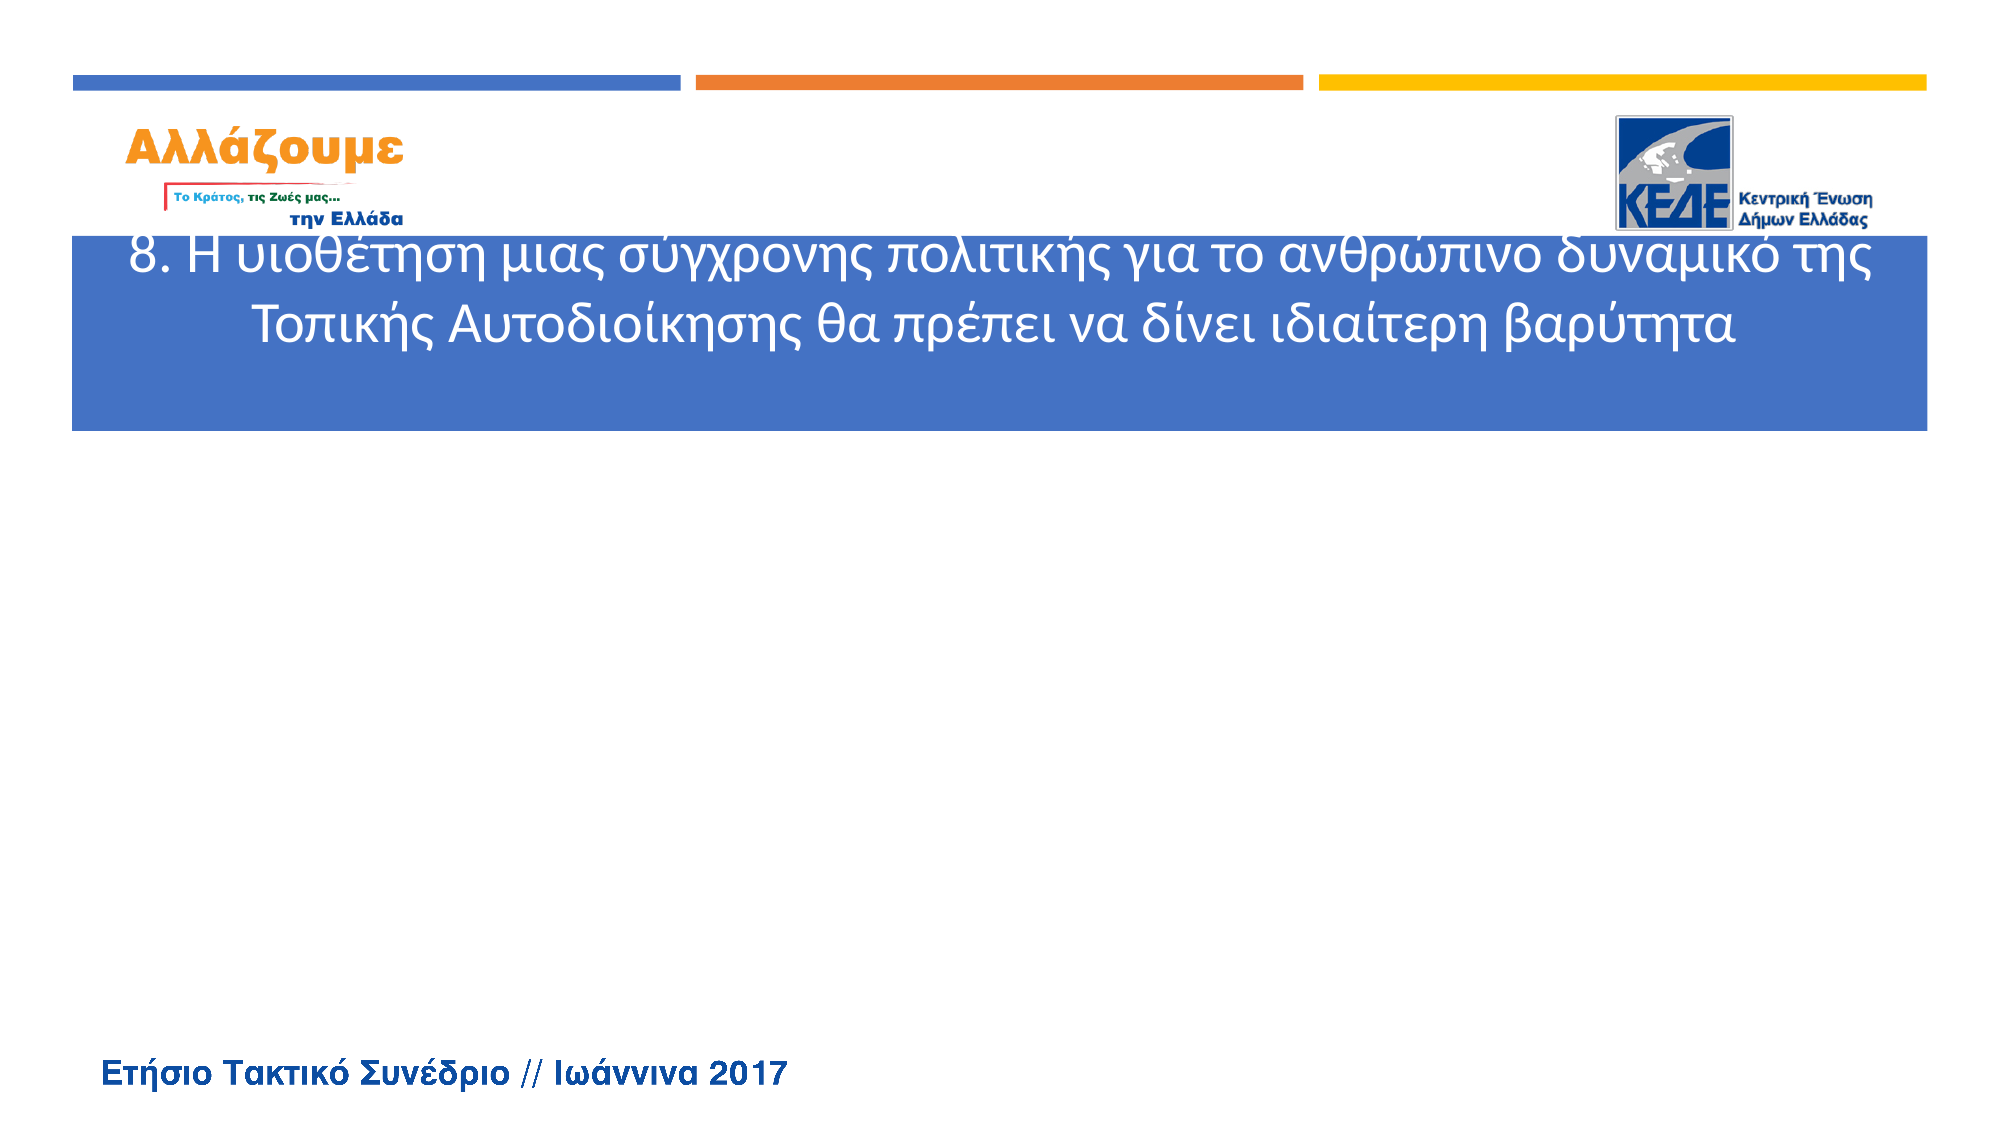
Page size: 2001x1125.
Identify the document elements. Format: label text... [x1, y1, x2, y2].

picture [50, 1003, 841, 1122]
title 8. Η υιοθέτηση μιας σύγχρονης πολιτικής για το ανθρώπινο δυναμικό της Τοπικής Αυτοδιοίκησης θα πρέπει να δίνει ιδιαίτερη βαρύτητα [70, 206, 1932, 413]
picture [1611, 108, 1879, 206]
picture [95, 114, 435, 206]
